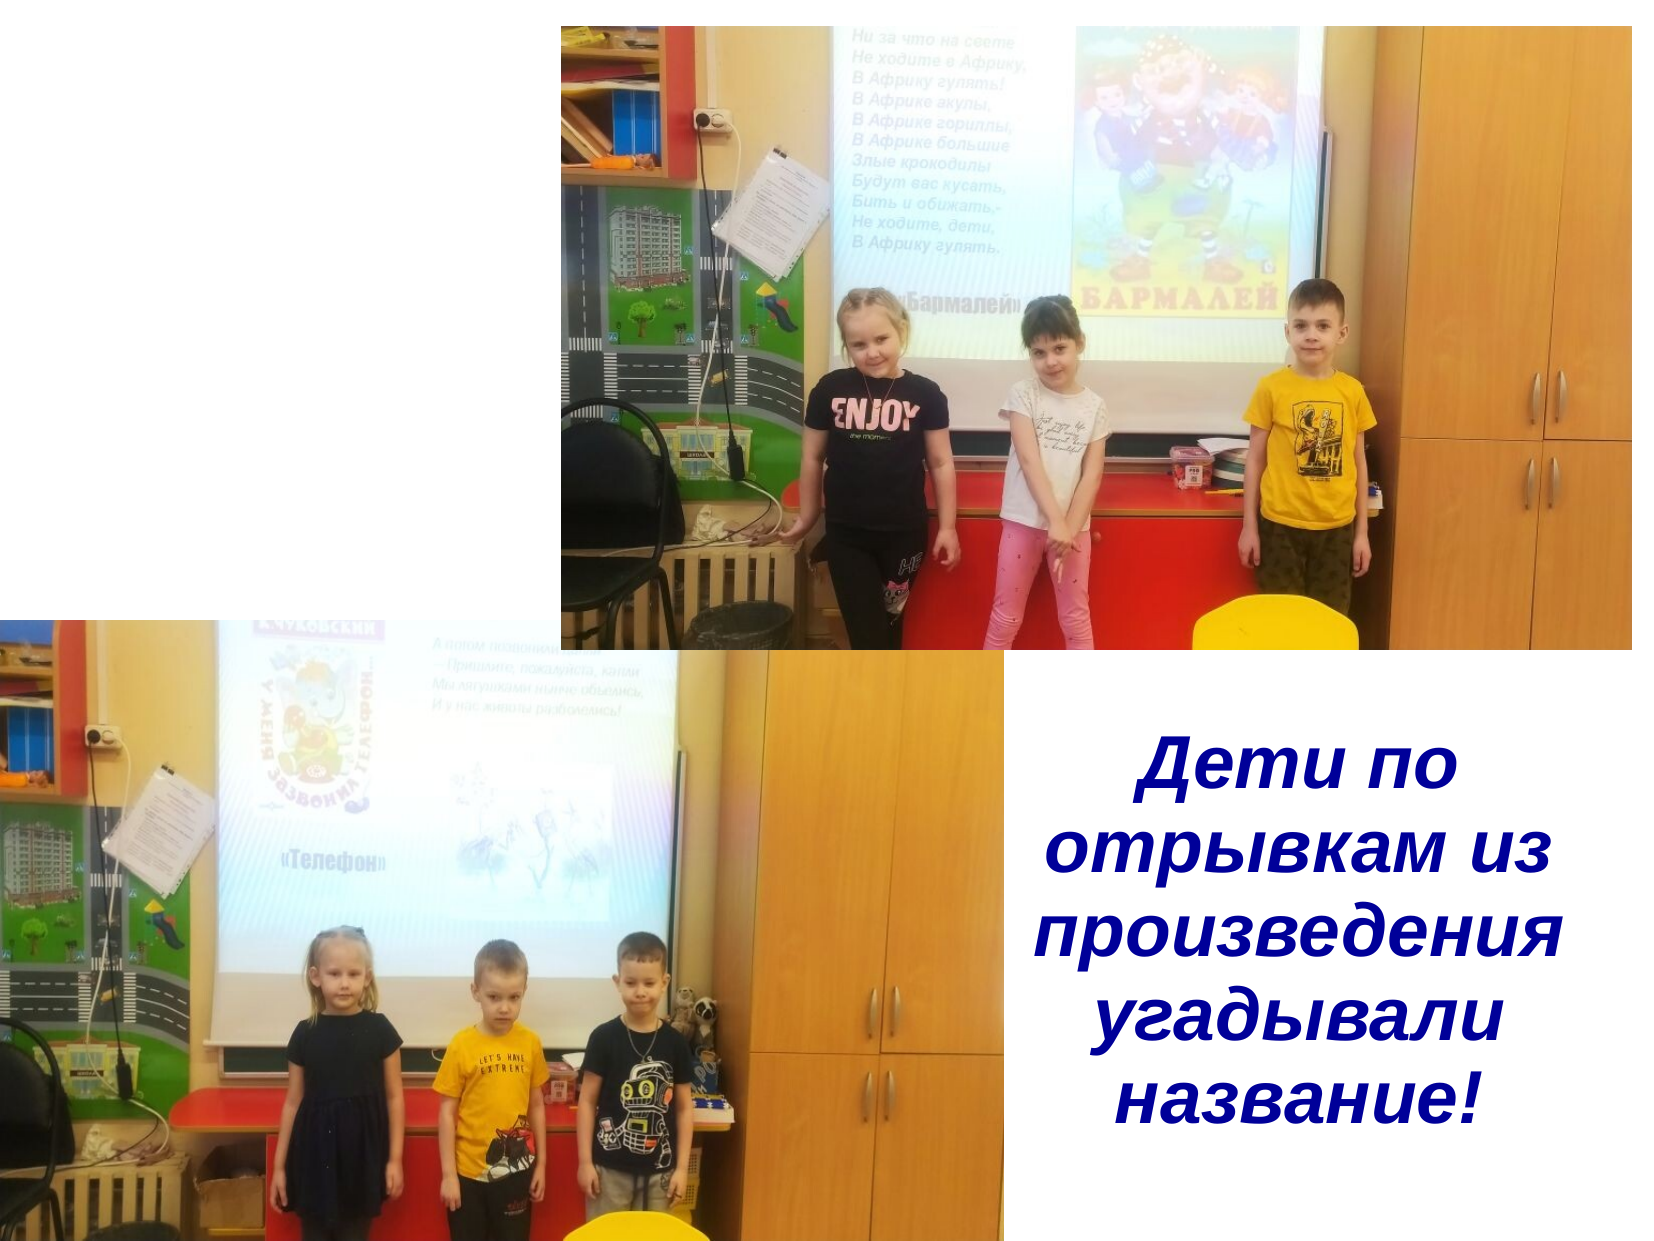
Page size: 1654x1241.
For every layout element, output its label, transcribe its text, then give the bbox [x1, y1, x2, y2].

title Дети по отрывкам из произведения угадывали название! [1004, 679, 1595, 1182]
picture [0, 26, 1632, 1241]
